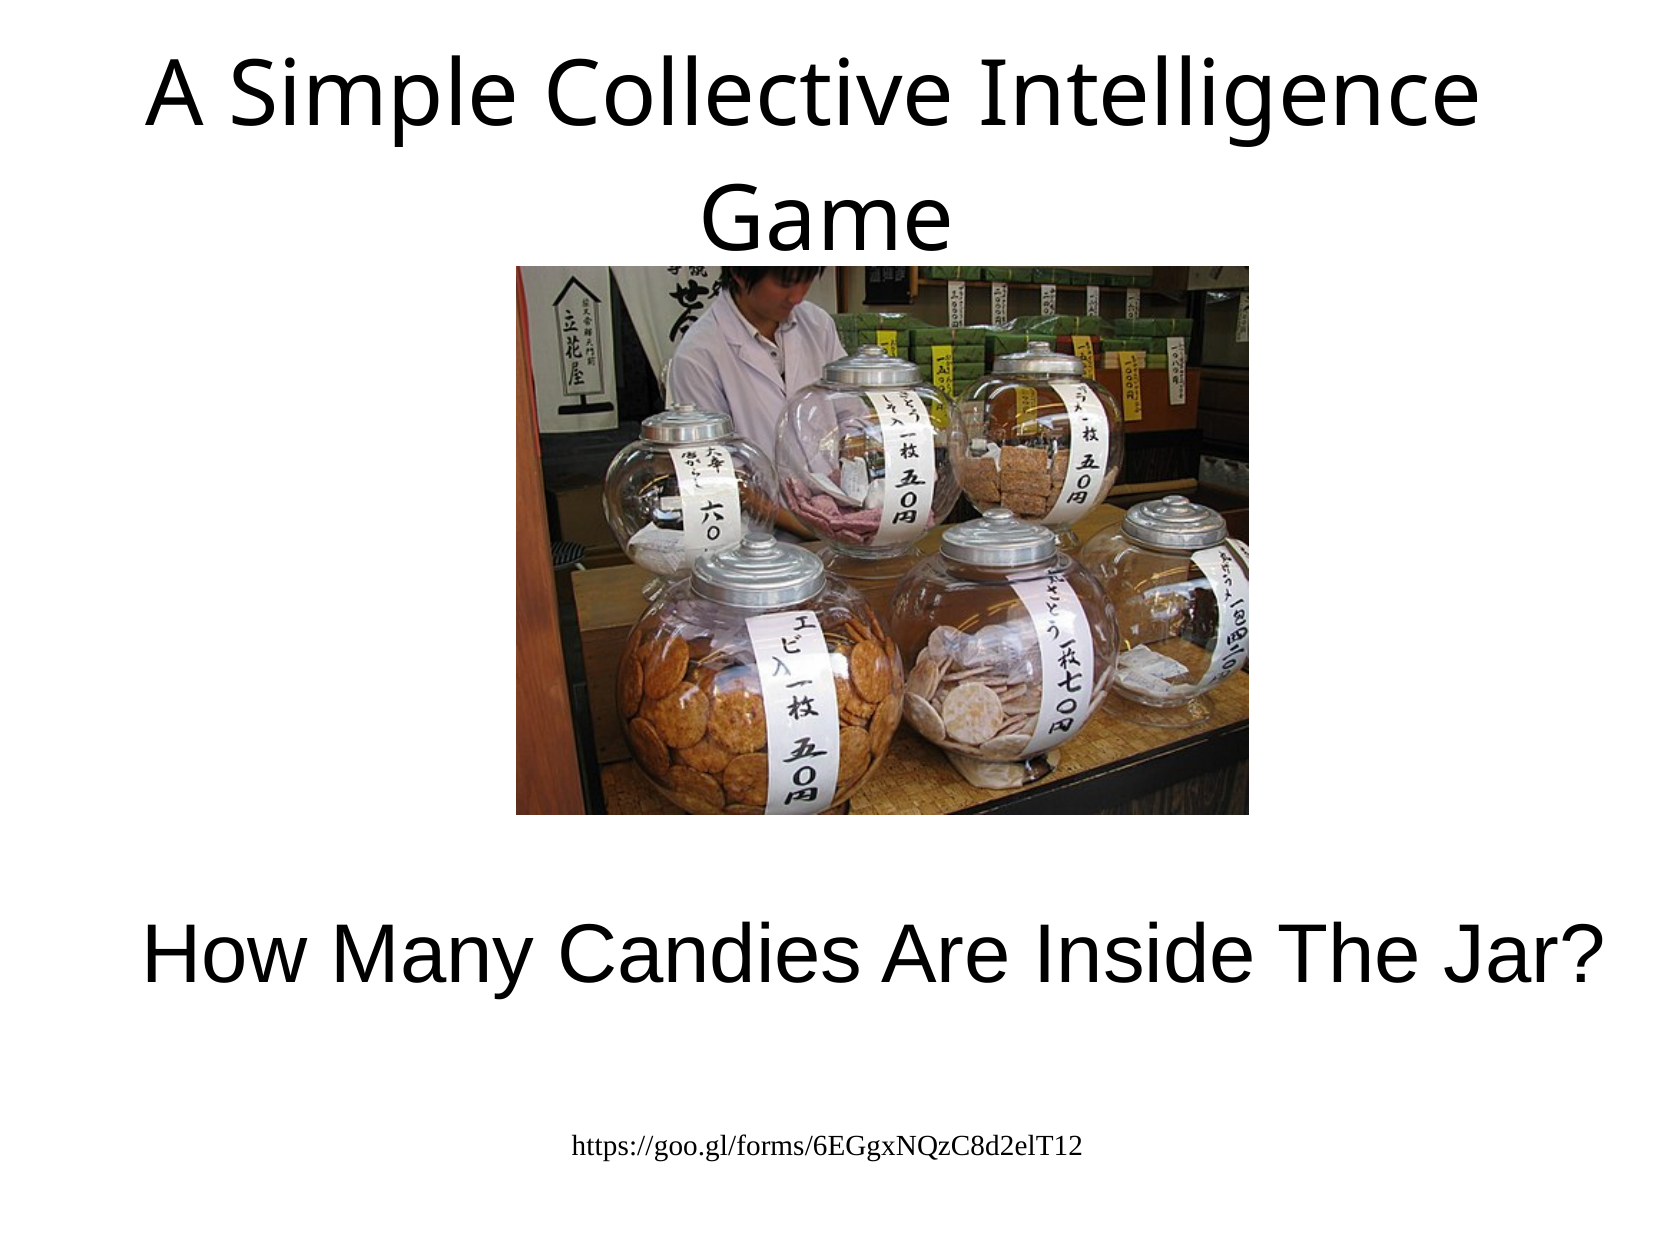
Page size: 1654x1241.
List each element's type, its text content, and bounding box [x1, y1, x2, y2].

picture [516, 266, 1249, 815]
title A Simple Collective Intelligence Game [82, 49, 1571, 257]
title How Many Candies Are Inside The Jar? [129, 855, 1619, 1052]
